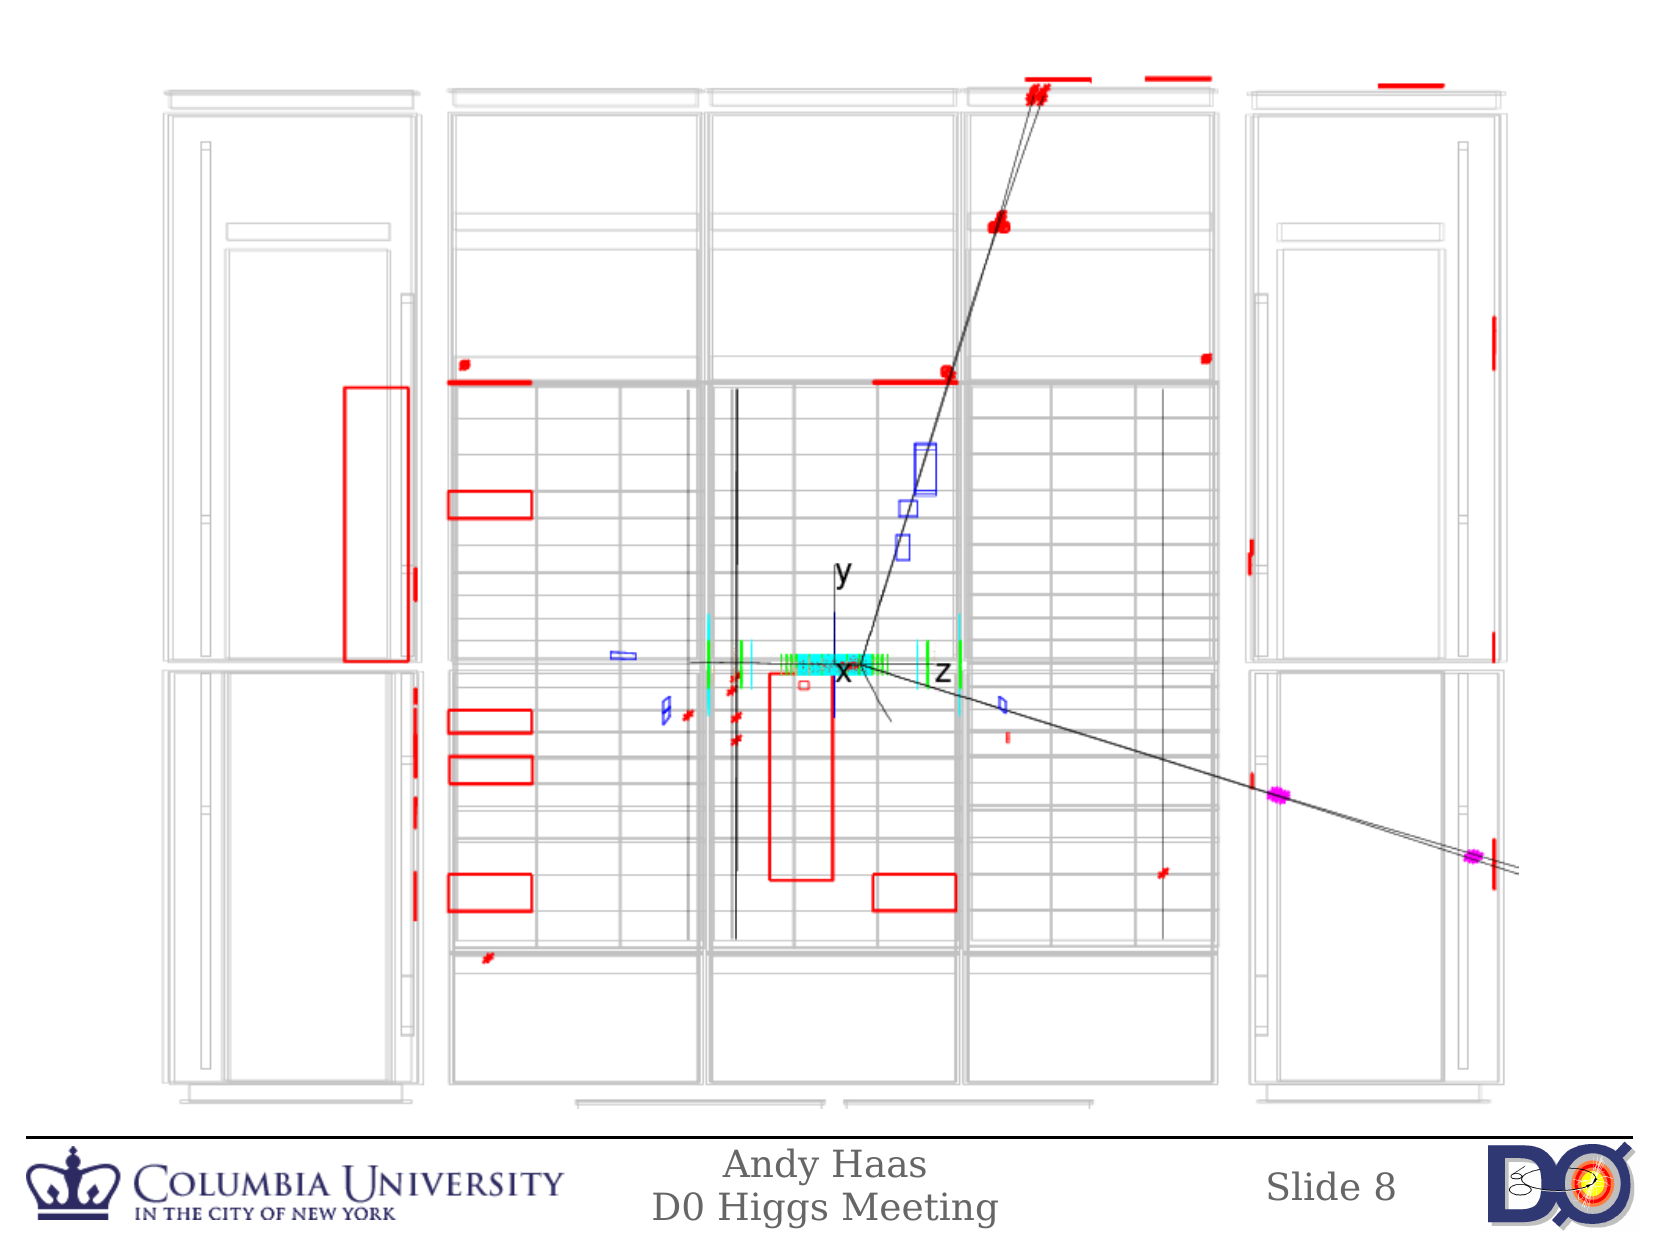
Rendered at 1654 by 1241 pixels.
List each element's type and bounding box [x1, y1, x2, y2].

picture [26, 1146, 565, 1220]
picture [124, 54, 1519, 1109]
picture [1479, 1140, 1639, 1233]
